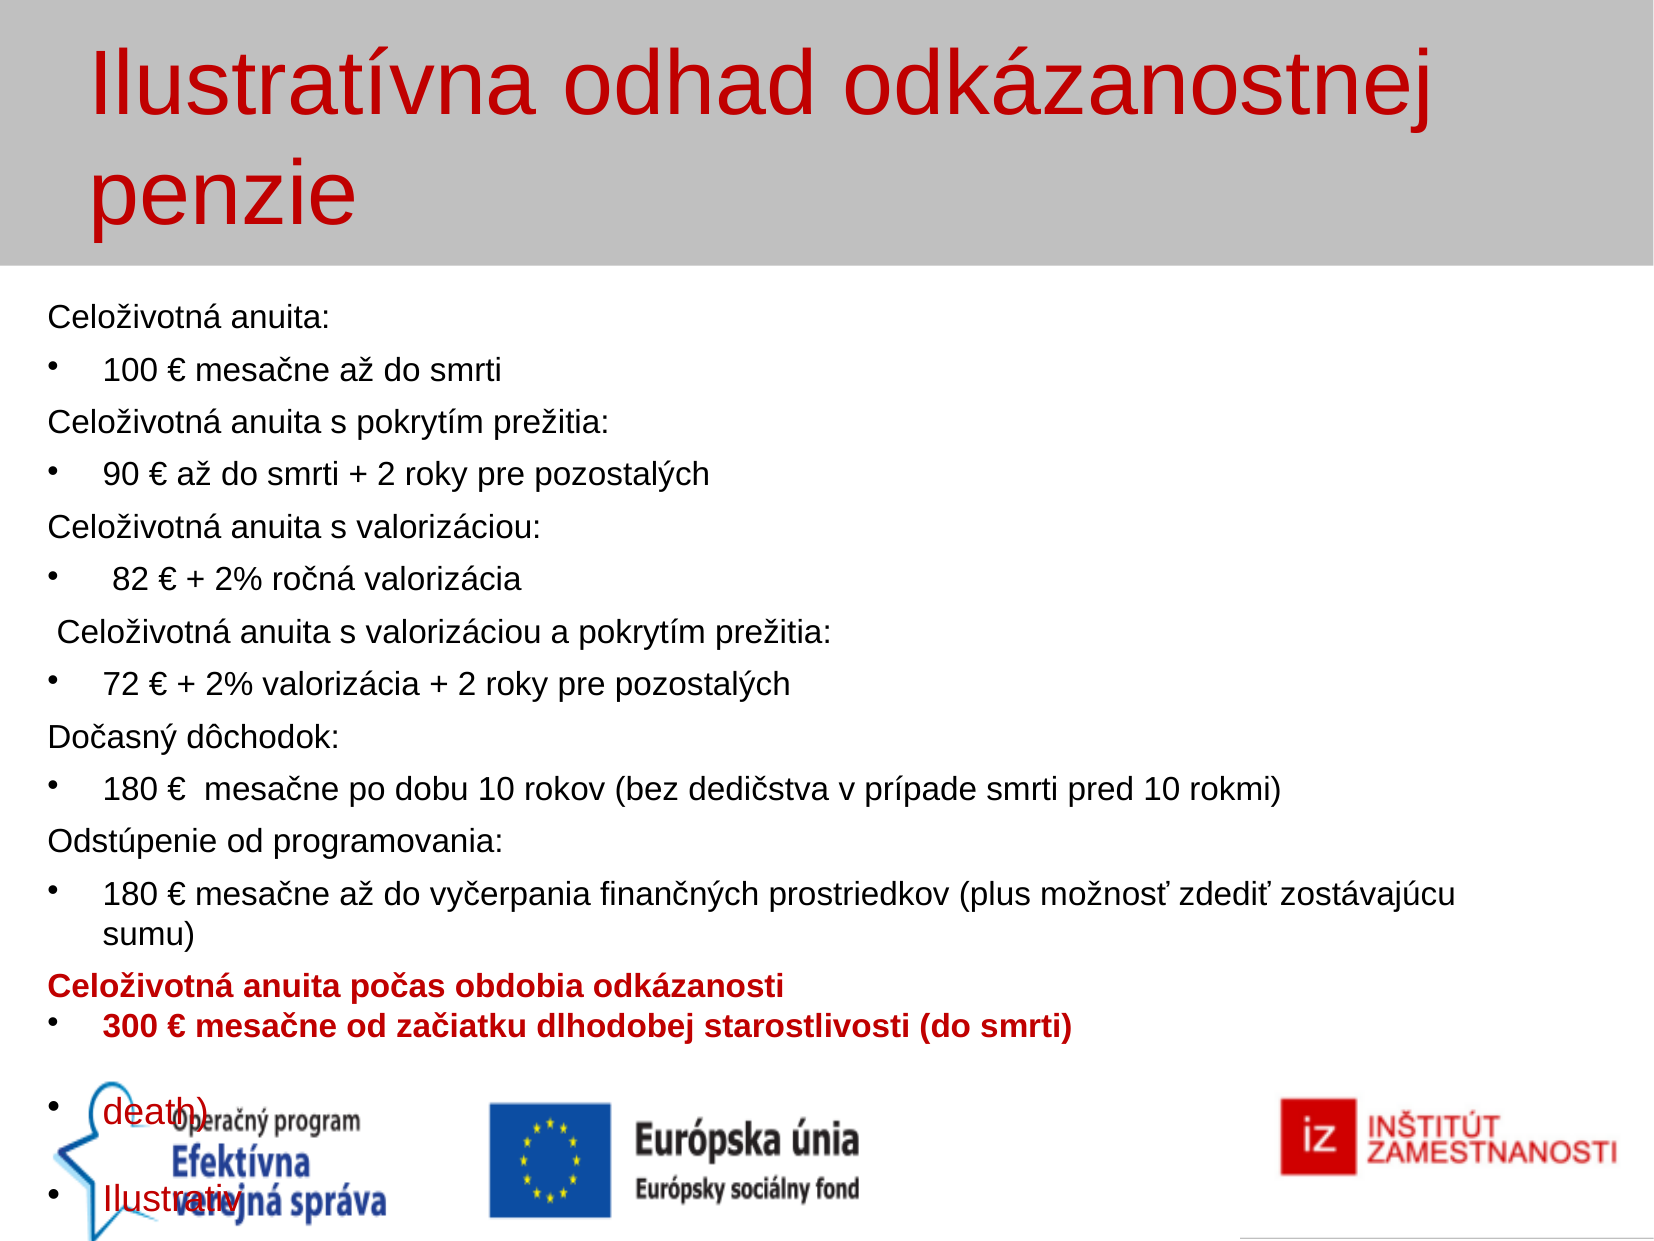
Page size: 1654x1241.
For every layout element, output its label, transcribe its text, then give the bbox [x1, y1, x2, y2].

picture [1240, 1033, 1654, 1241]
picture [29, 1077, 886, 1241]
list Celoživotná anuita: 100 € mesačne až do smrti Celoživotná anuita s pokrytím prežitia: 90 € až do smrti + 2 roky pre pozostalých Celoživotná anuita s valorizáciou: 82 € + 2% ročná valorizácia Celoživotná anuita s valorizáciou a pokrytím prežitia: 72 € + 2% valorizácia + 2 roky pre pozostalých Dočasný dôchodok: 180 € mesačne po dobu 10 rokov (bez dedičstva v prípade smrti pred 10 rokmi) Odstúpenie od programovania: 180 € mesačne až do vyčerpania finančných prostriedkov (plus možnosť zdediť zostávajúcu sumu) Celoživotná anuita počas obdobia odkázanosti 300 € mesačne od začiatku dlhodobej starostlivosti (do smrti) death) Ilustrativ [29, 295, 1533, 1077]
title Ilustratívna odhad odkázanostnej penzie [88, 29, 1565, 237]
